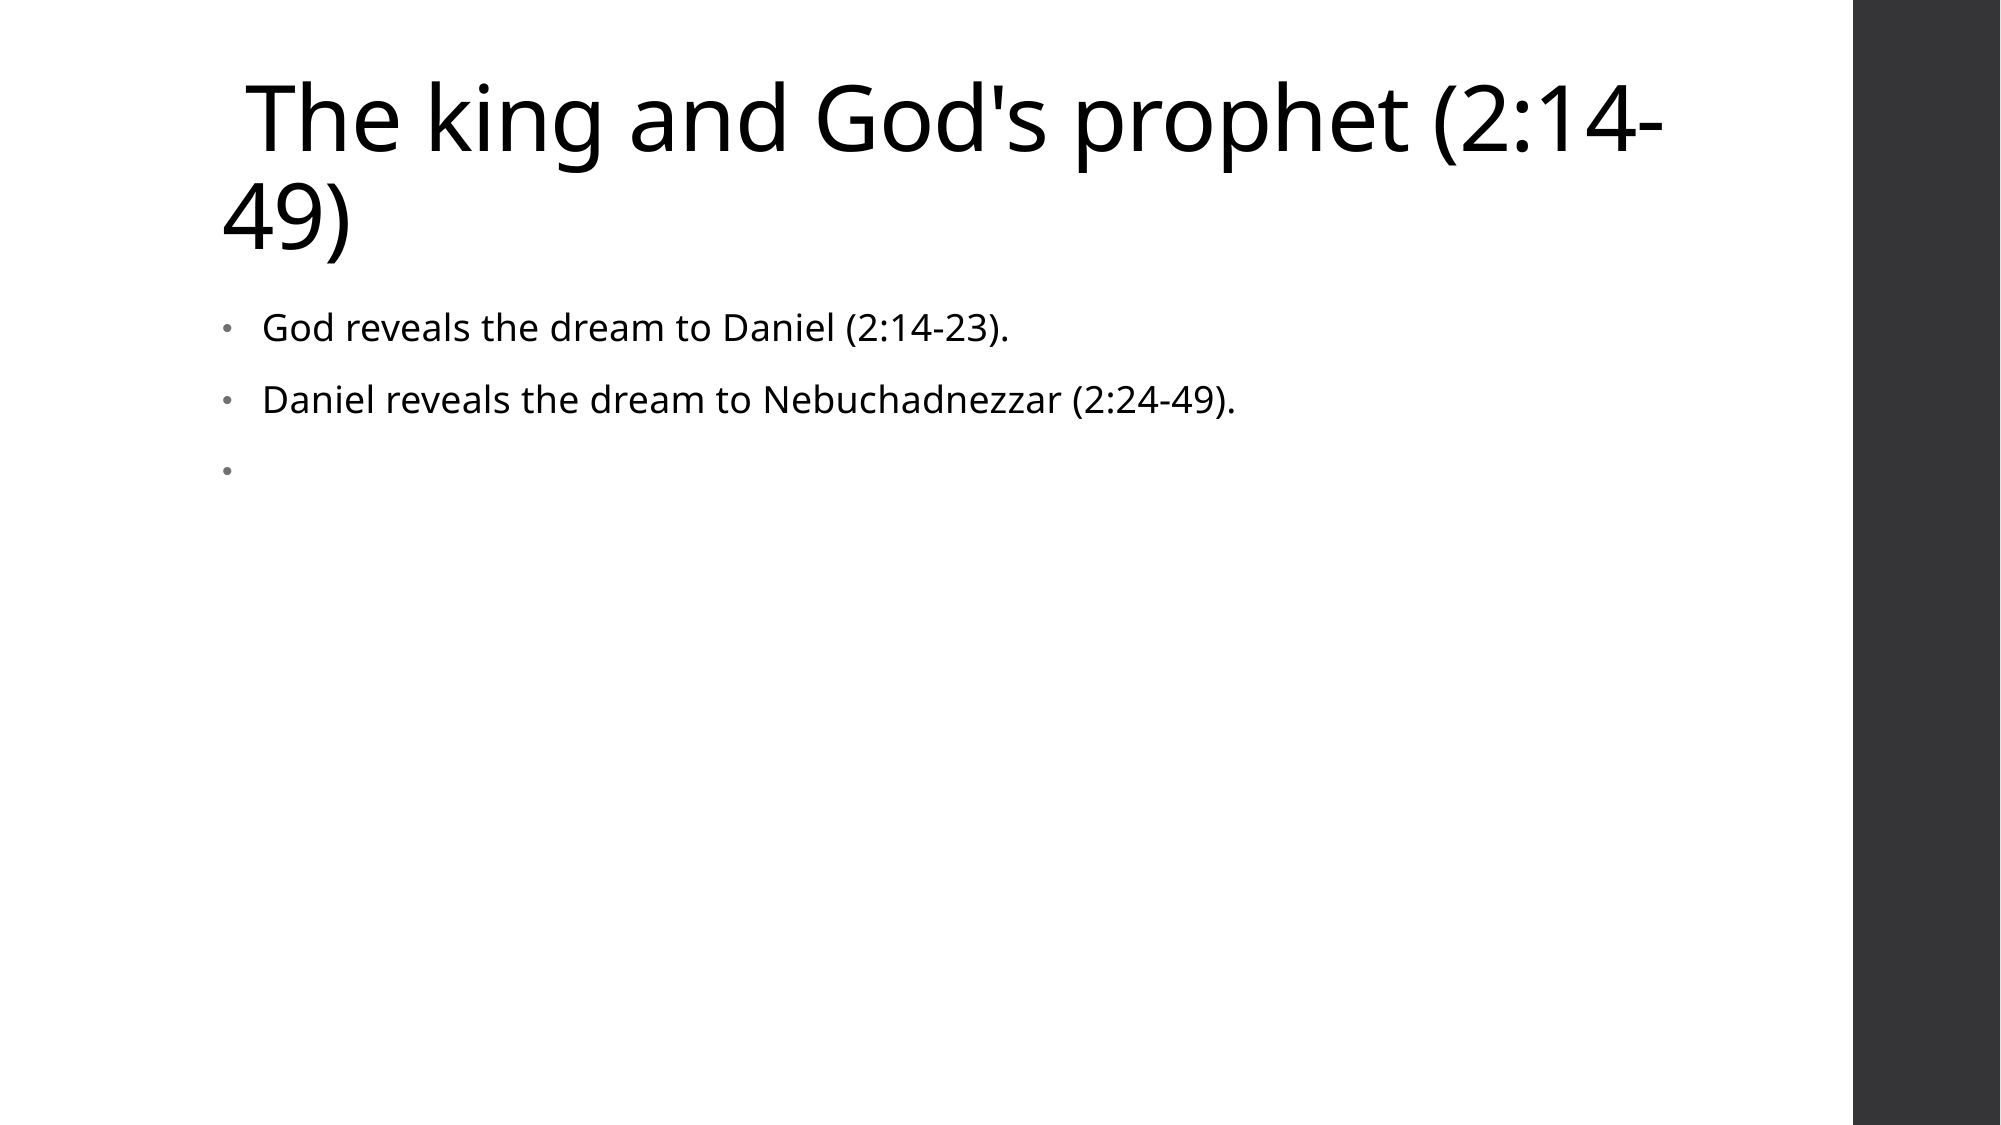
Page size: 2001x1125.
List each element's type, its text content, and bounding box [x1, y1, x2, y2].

title The king and God's prophet (2:14-49) [206, 60, 1797, 278]
list God reveals the dream to Daniel (2:14-23). Daniel reveals the dream to Nebuchadnezzar (2:24-49). [206, 299, 1617, 1014]
